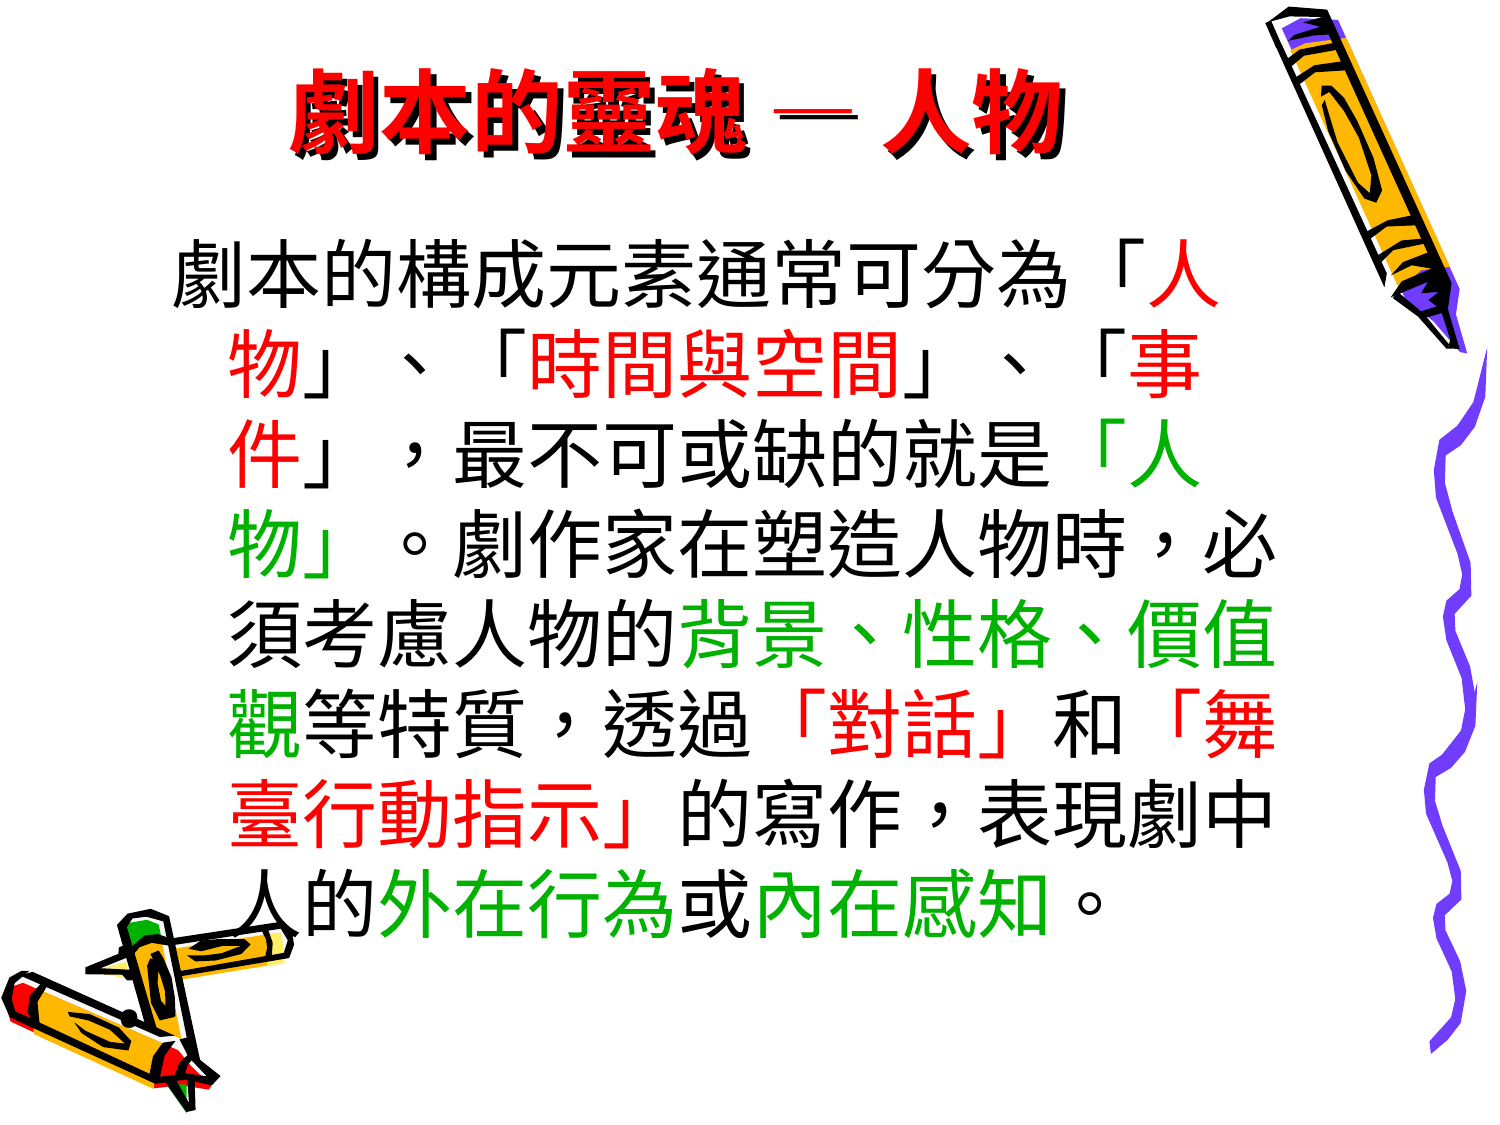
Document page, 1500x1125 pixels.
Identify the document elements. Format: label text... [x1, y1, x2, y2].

title 劇本的靈魂 — 人物 [112, 24, 1240, 173]
list 劇本的構成元素通常可分為「人物」、「時間與空間」、「事件」，最不可或缺的就是「人物」。劇作家在塑造人物時，必須考慮人物的背景、性格、價值觀等特質，透過「對話」和「舞臺行動指示」的寫作，表現劇中人的外在行為或內在感知。 [100, 220, 1363, 965]
